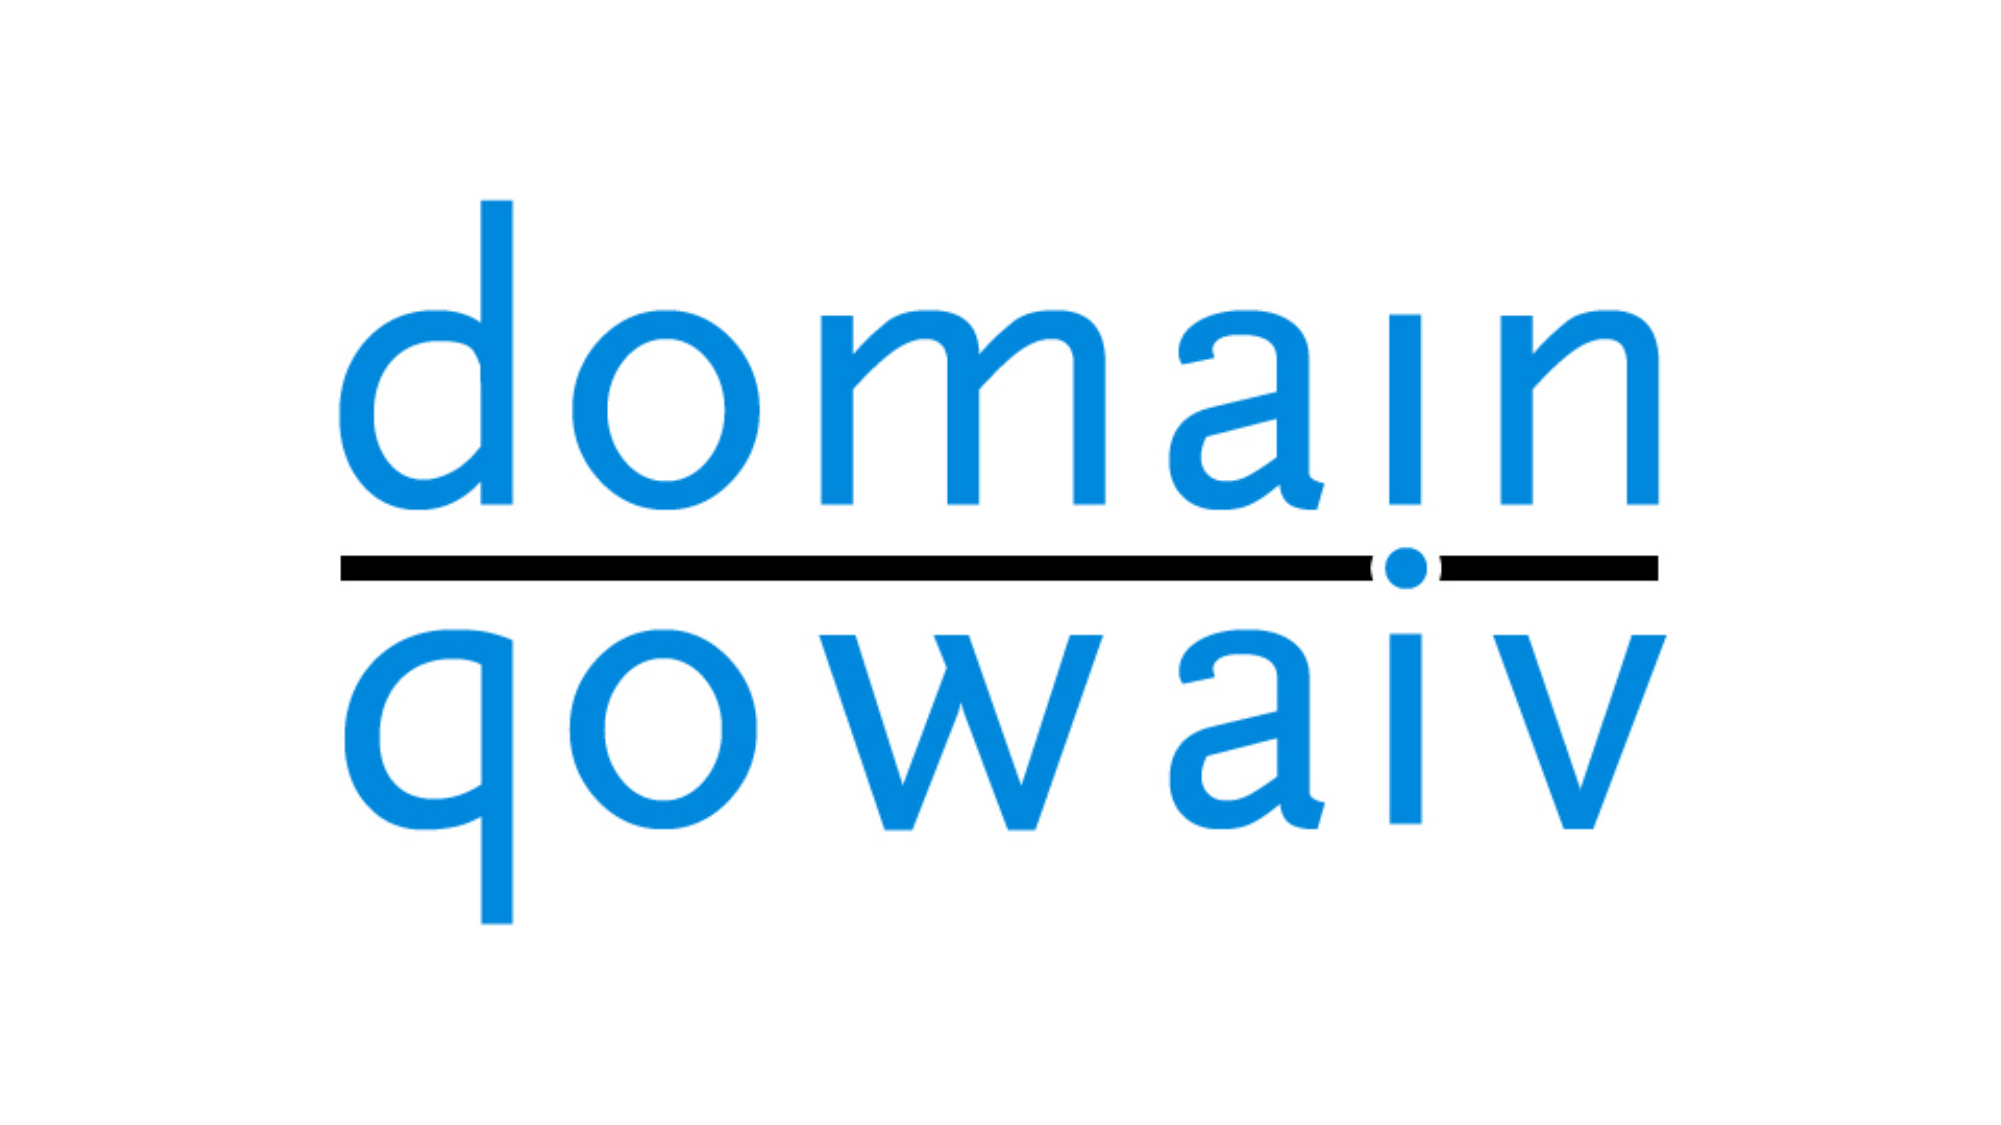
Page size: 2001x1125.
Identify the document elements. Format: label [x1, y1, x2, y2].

picture [237, 95, 1763, 1030]
